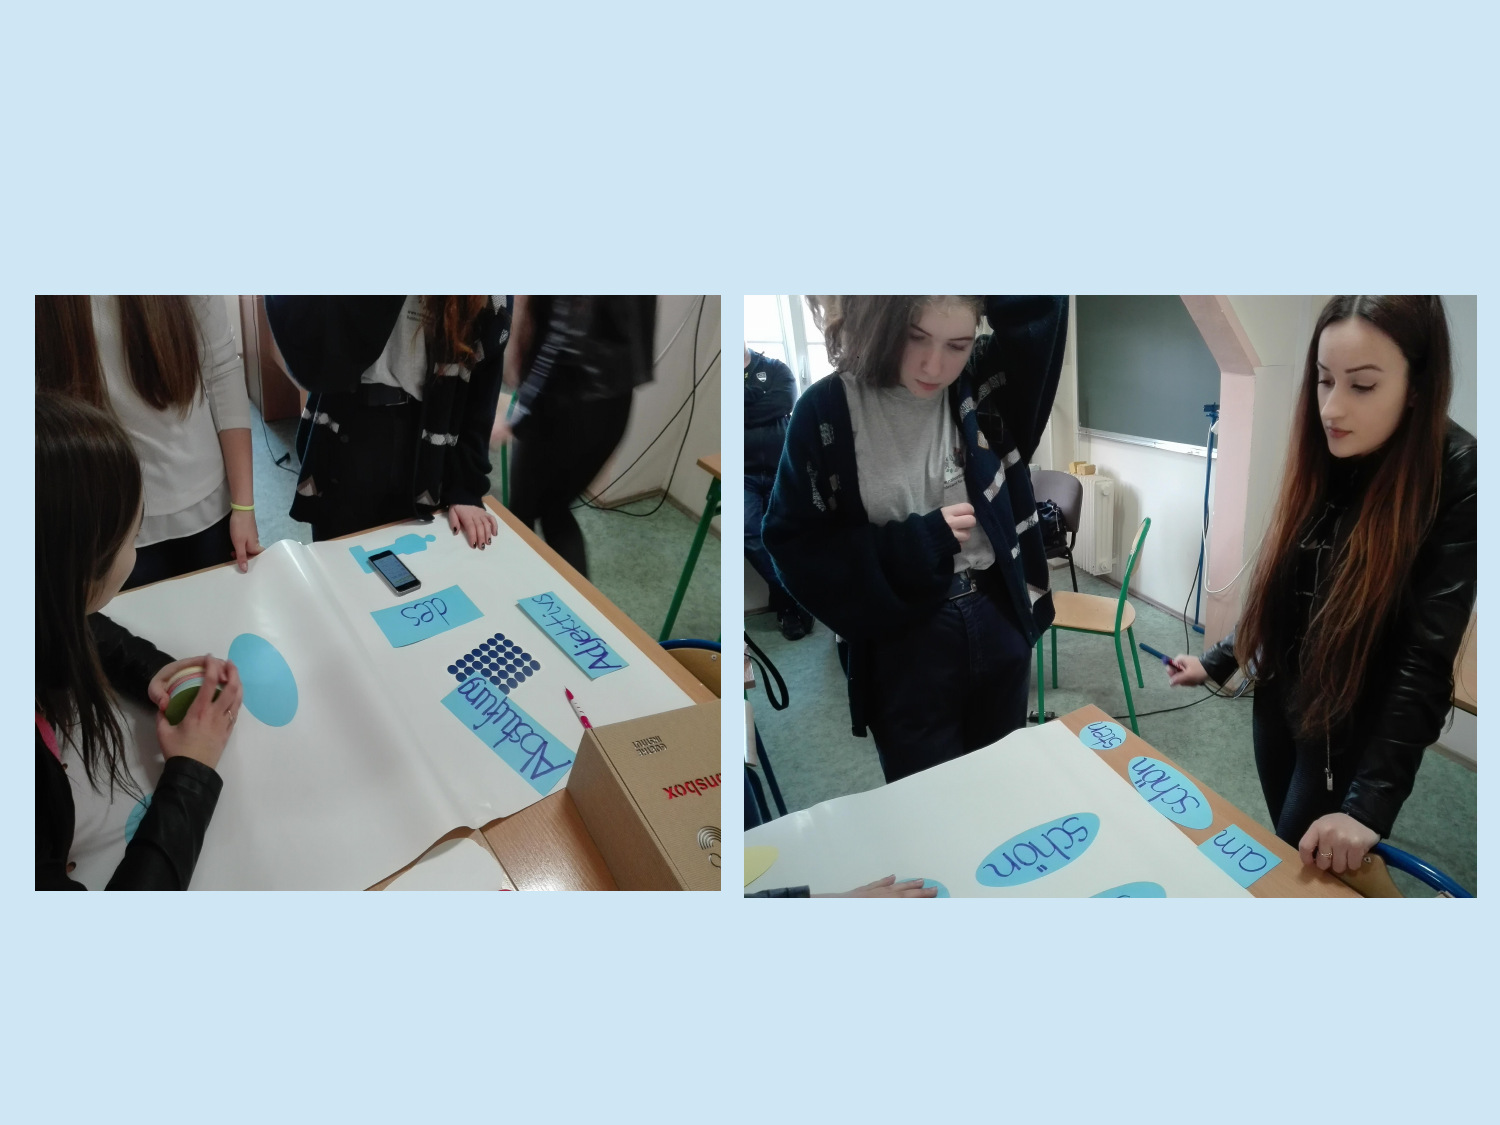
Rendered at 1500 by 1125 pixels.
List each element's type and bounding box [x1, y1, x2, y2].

picture [744, 295, 1477, 898]
picture [35, 295, 721, 891]
